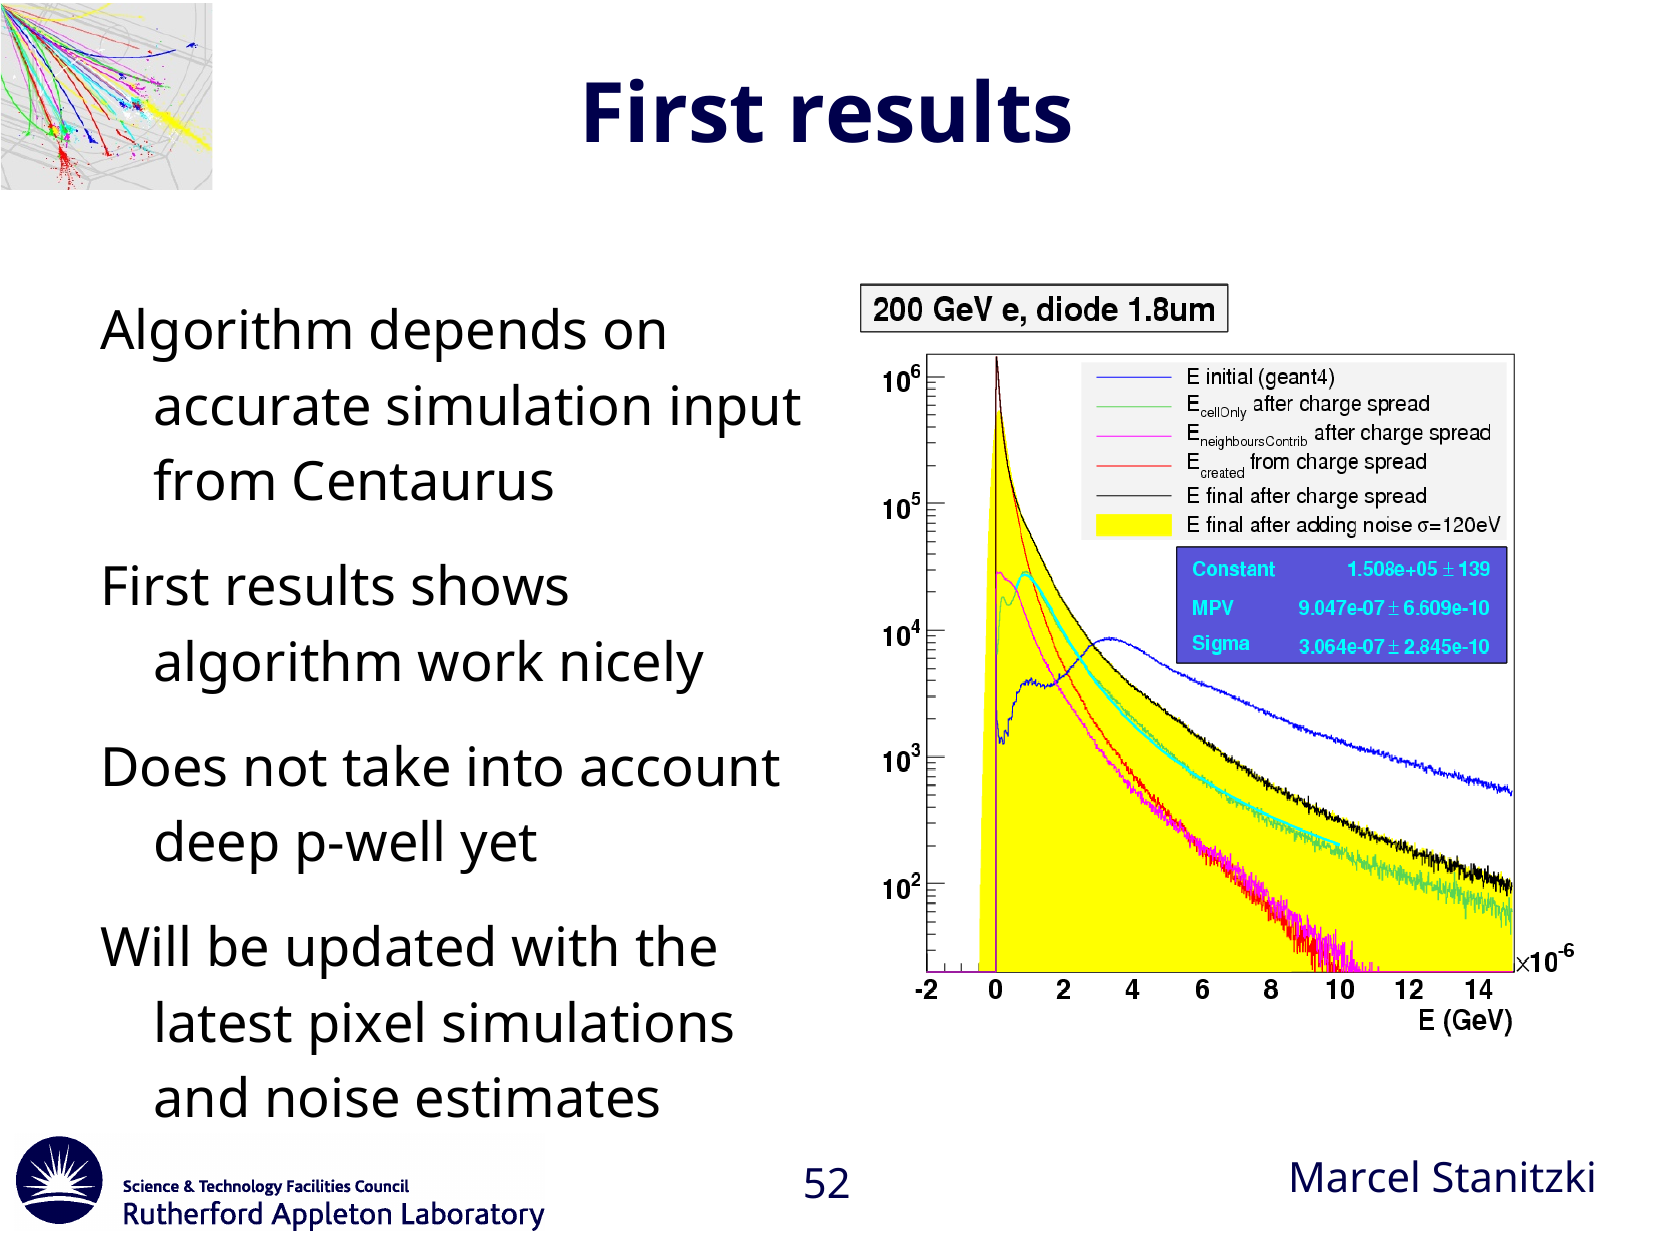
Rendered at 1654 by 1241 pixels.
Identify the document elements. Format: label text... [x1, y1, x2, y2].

title First results [203, 5, 1451, 213]
picture [0, 3, 213, 190]
picture [853, 251, 1623, 1050]
picture [14, 1133, 545, 1231]
list Algorithm depends on accurate simulation input from Centaurus First results shows algorithm work nicely Does not take into account deep p-well yet Will be updated with the latest pixel simulations and noise estimates [82, 290, 809, 1119]
